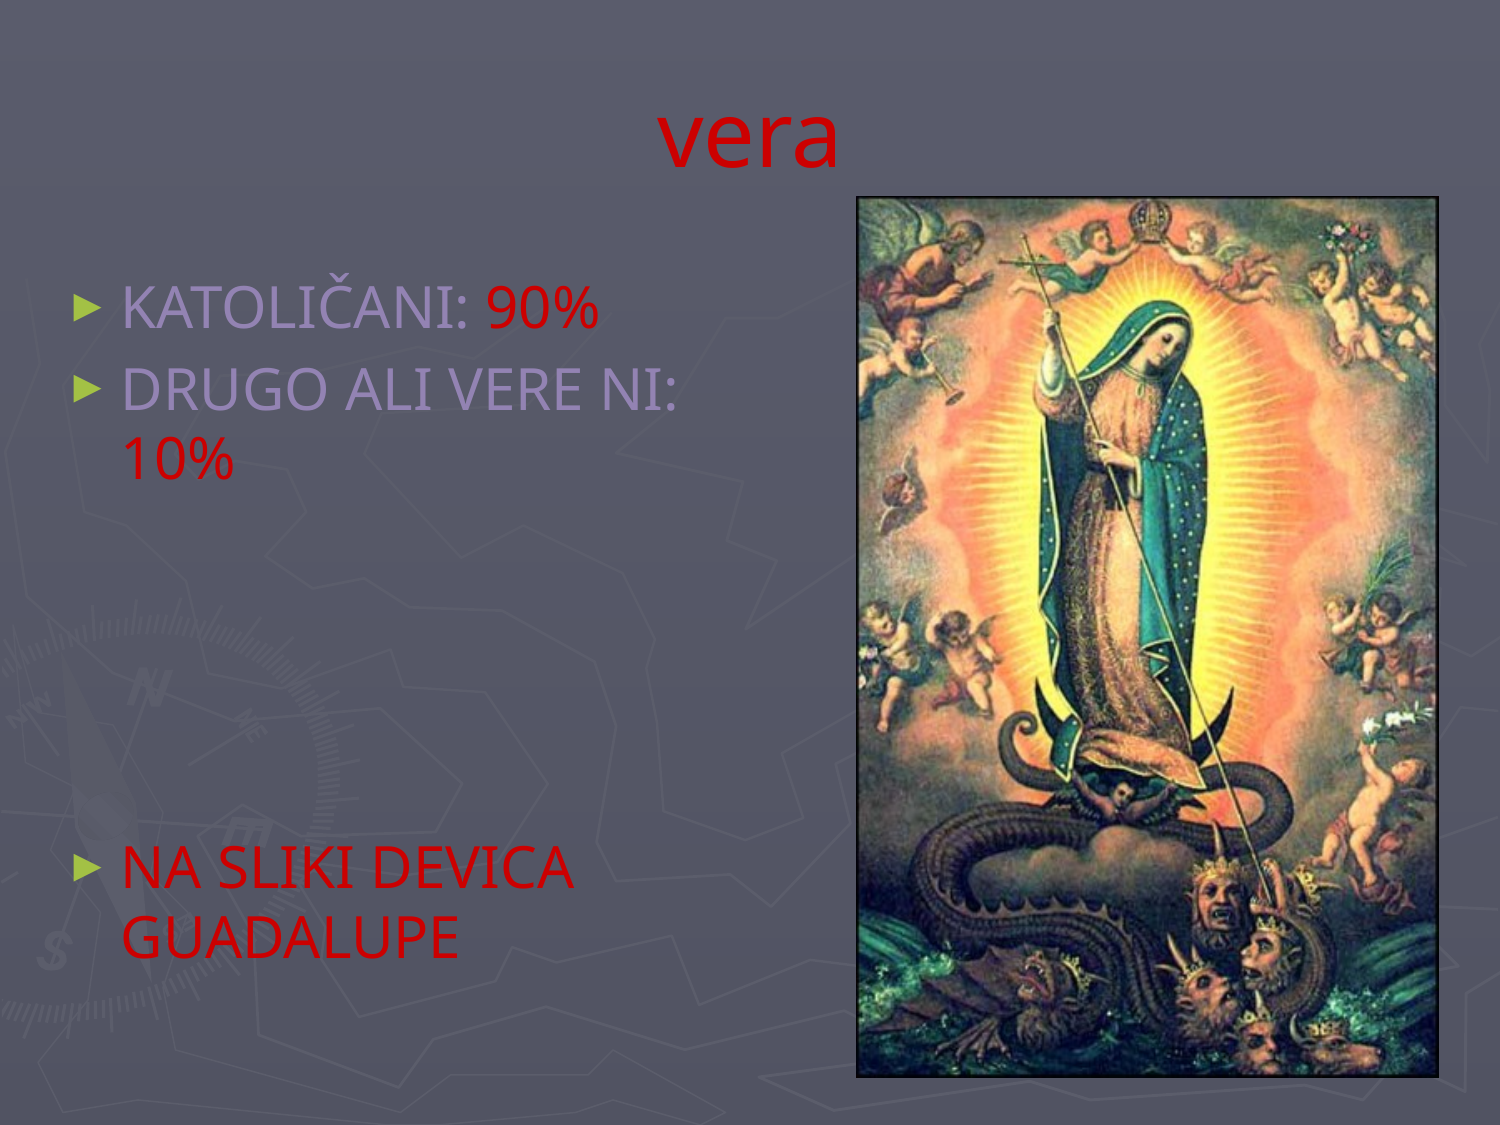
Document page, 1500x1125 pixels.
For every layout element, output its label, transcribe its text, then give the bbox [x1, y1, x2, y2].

list KATOLIČANI: 90% DRUGO ALI VERE NI: 10% NA SLIKI DEVICA GUADALUPE [49, 262, 738, 1001]
title vera [49, 37, 1451, 225]
picture [856, 196, 1439, 1078]
